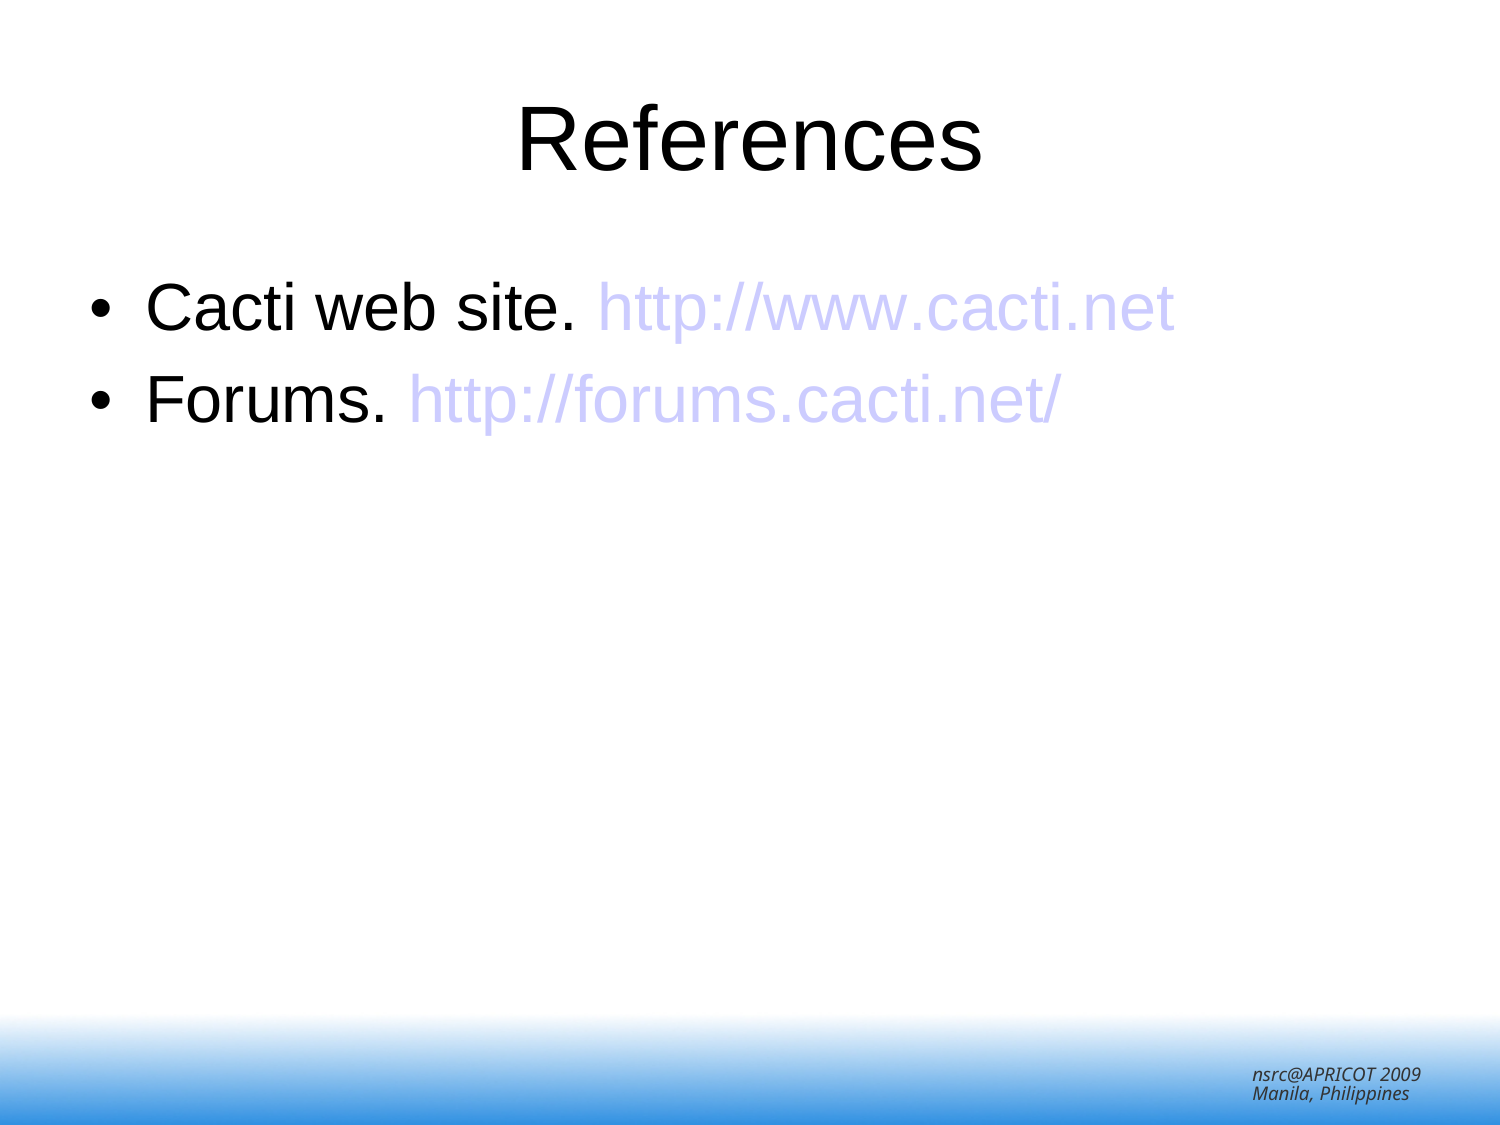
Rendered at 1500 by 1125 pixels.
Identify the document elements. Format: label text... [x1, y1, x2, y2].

title References [75, 45, 1426, 233]
picture [0, 1012, 1500, 1125]
list Cacti web site. http://www.cacti.net Forums. http://forums.cacti.net/ [75, 262, 1426, 1006]
